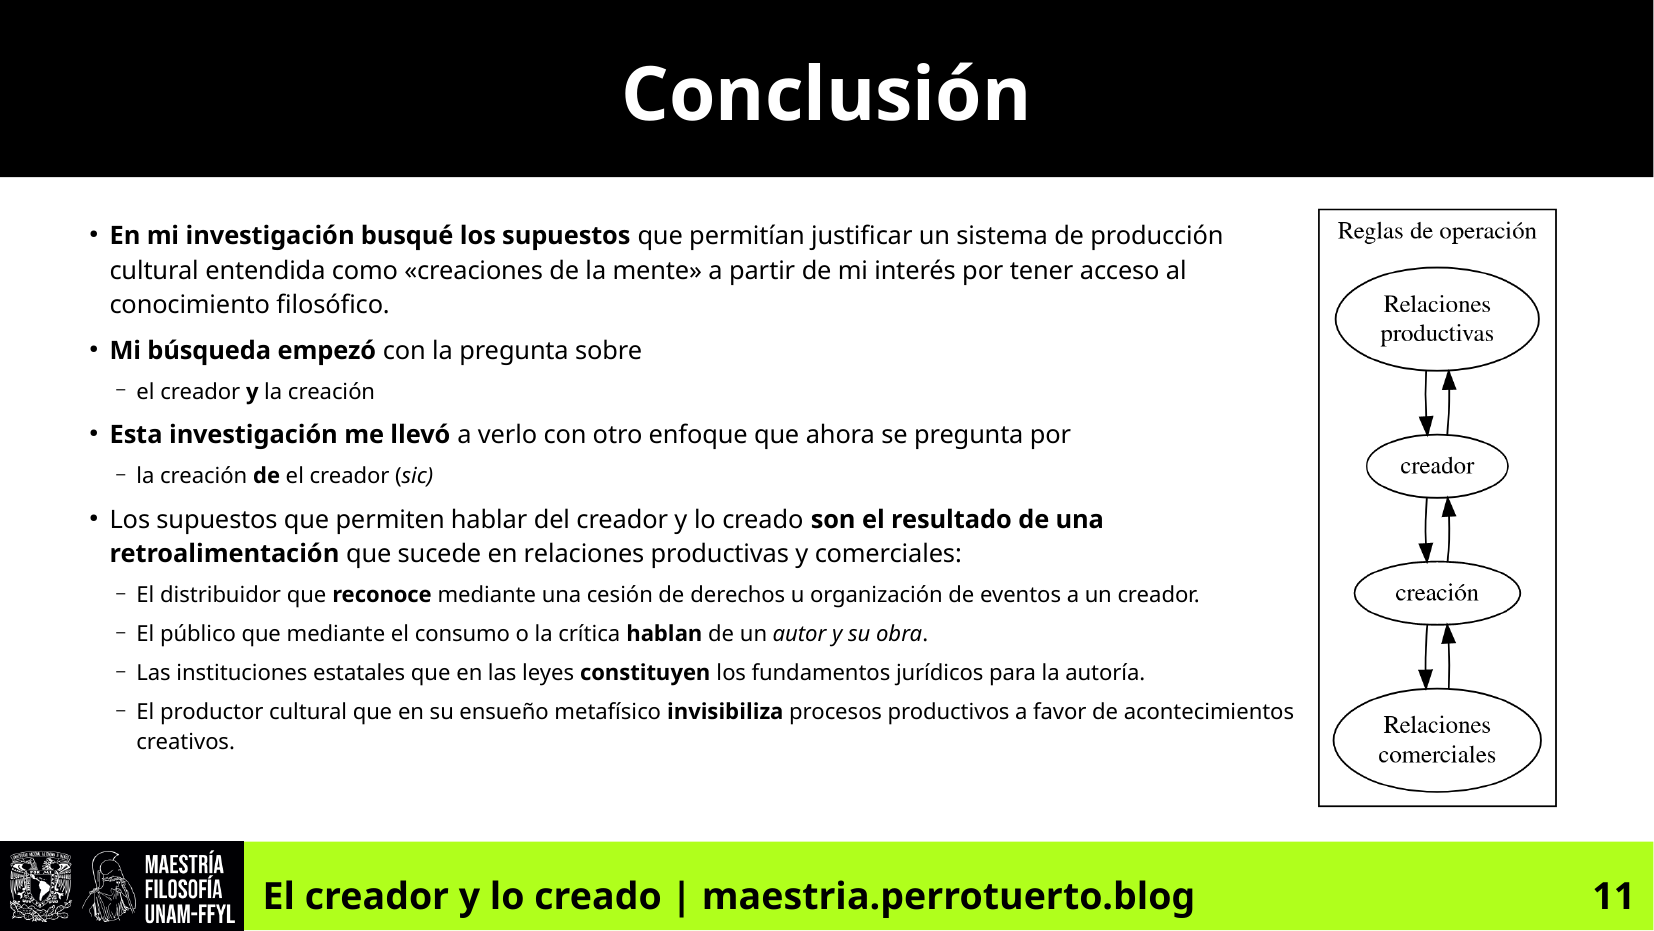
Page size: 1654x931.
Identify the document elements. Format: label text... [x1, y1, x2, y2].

title Conclusión [82, 13, 1571, 169]
picture [0, 841, 244, 931]
picture [1297, 188, 1577, 827]
list En mi investigación busqué los supuestos que permitían justificar un sistema de producción cultural entendida como «creaciones de la mente» a partir de mi interés por tener acceso al conocimiento filosófico. Mi búsqueda empezó con la pregunta sobre el creador y la creación Esta investigación me llevó a verlo con otro enfoque que ahora se pregunta por la creación de el creador (sic) Los supuestos que permiten hablar del creador y lo creado son el resultado de una retroalimentación que sucede en relaciones productivas y comerciales: El distribuidor que reconoce mediante una cesión de derechos u organización de eventos a un creador. El público que mediante el consumo o la crítica hablan de un autor y su obra. Las instituciones estatales que en las leyes constituyen los fundamentos jurídicos para la autoría. El productor cultural que en su ensueño metafísico invisibiliza procesos productivos a favor de acontecimientos creativos. [82, 217, 1297, 758]
